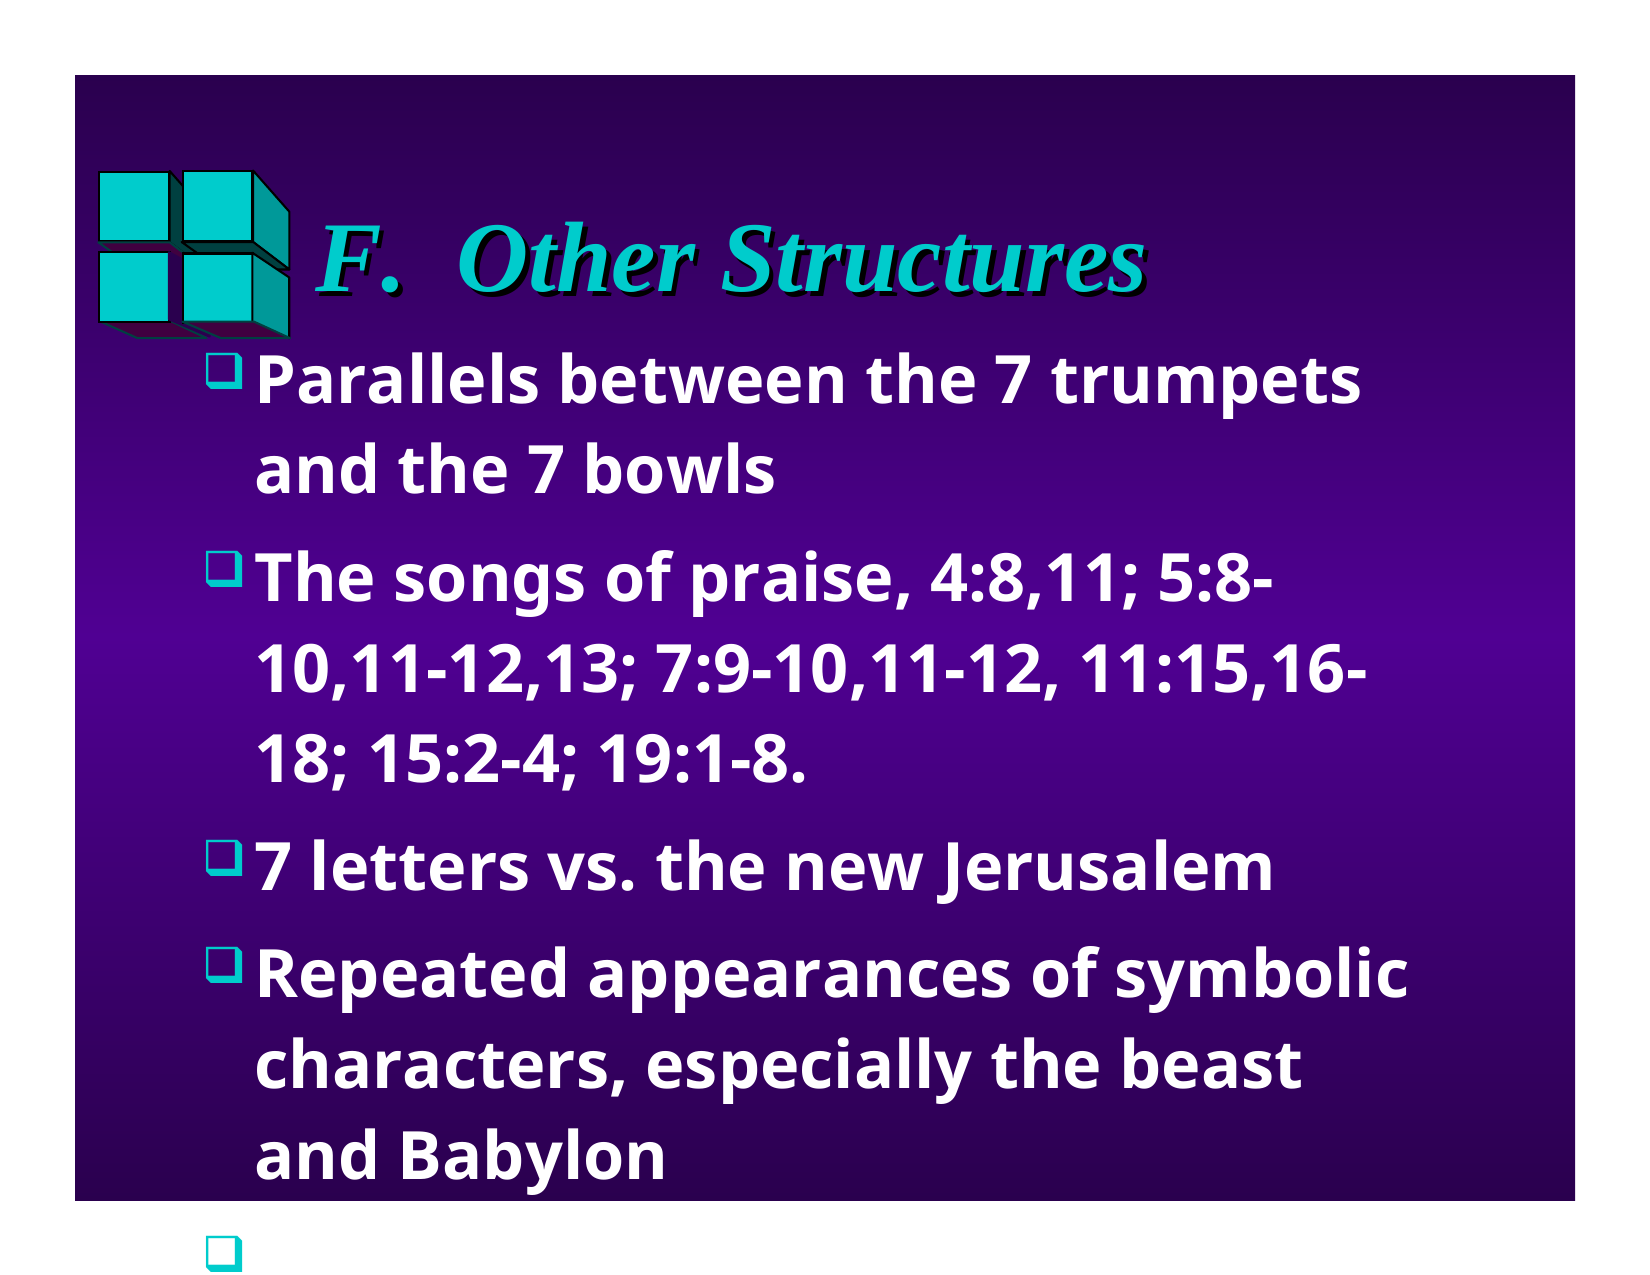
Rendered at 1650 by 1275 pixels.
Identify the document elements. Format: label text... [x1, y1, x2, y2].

list Parallels between the 7 trumpets and the 7 bowls The songs of praise, 4:8,11; 5:8-10,11-12,13; 7:9-10,11-12, 11:15,16-18; 15:2-4; 19:1-8. 7 letters vs. the new Jerusalem Repeated appearances of symbolic characters, especially the beast and Babylon Heptads [187, 324, 1463, 1176]
title F. Other Structures [299, 153, 1463, 324]
